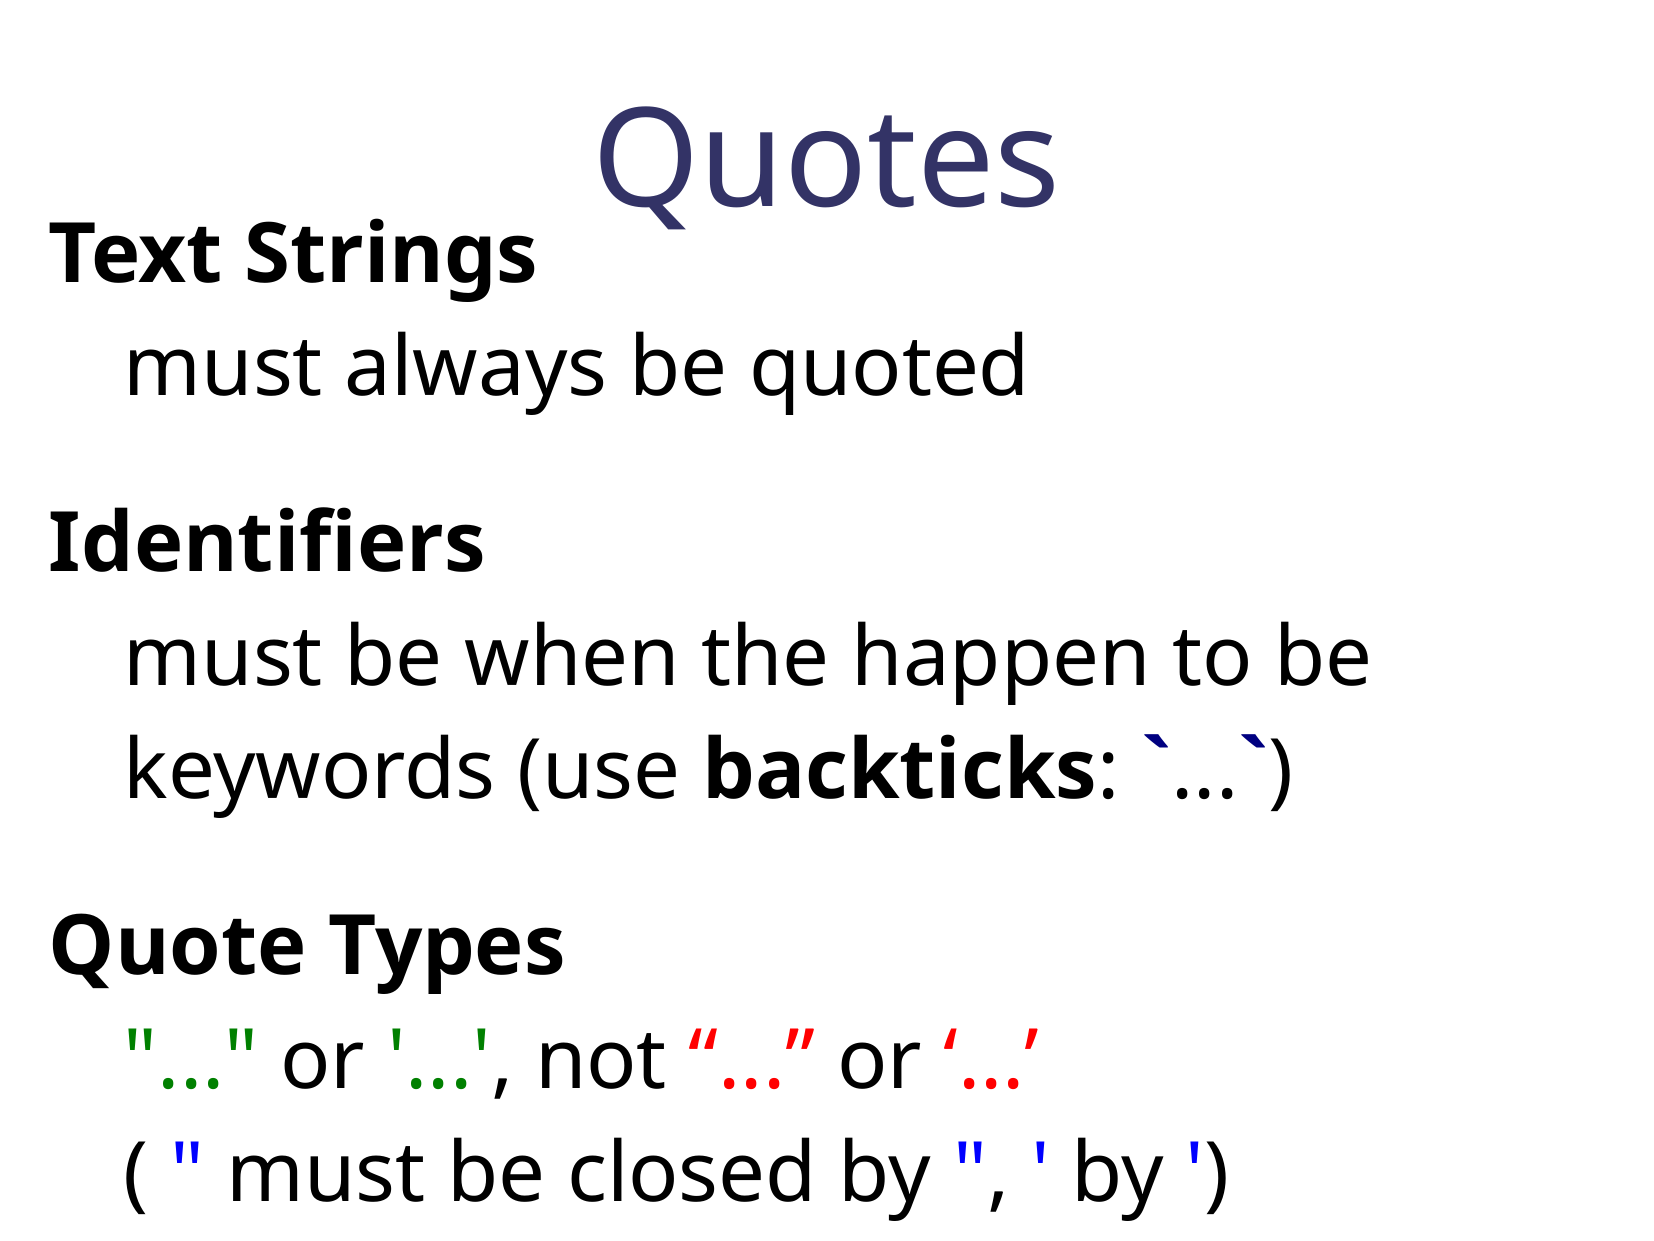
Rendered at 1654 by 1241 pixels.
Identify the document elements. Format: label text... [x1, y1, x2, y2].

title Quotes [82, 56, 1571, 249]
subtitle Text Strings must always be quoted Identifiers must be when the happen to be keywords (use backticks: `...`) Quote Types "..." or '...', not “...” or ‘...’ ( " must be closed by ", ' by ') [49, 249, 1614, 1171]
